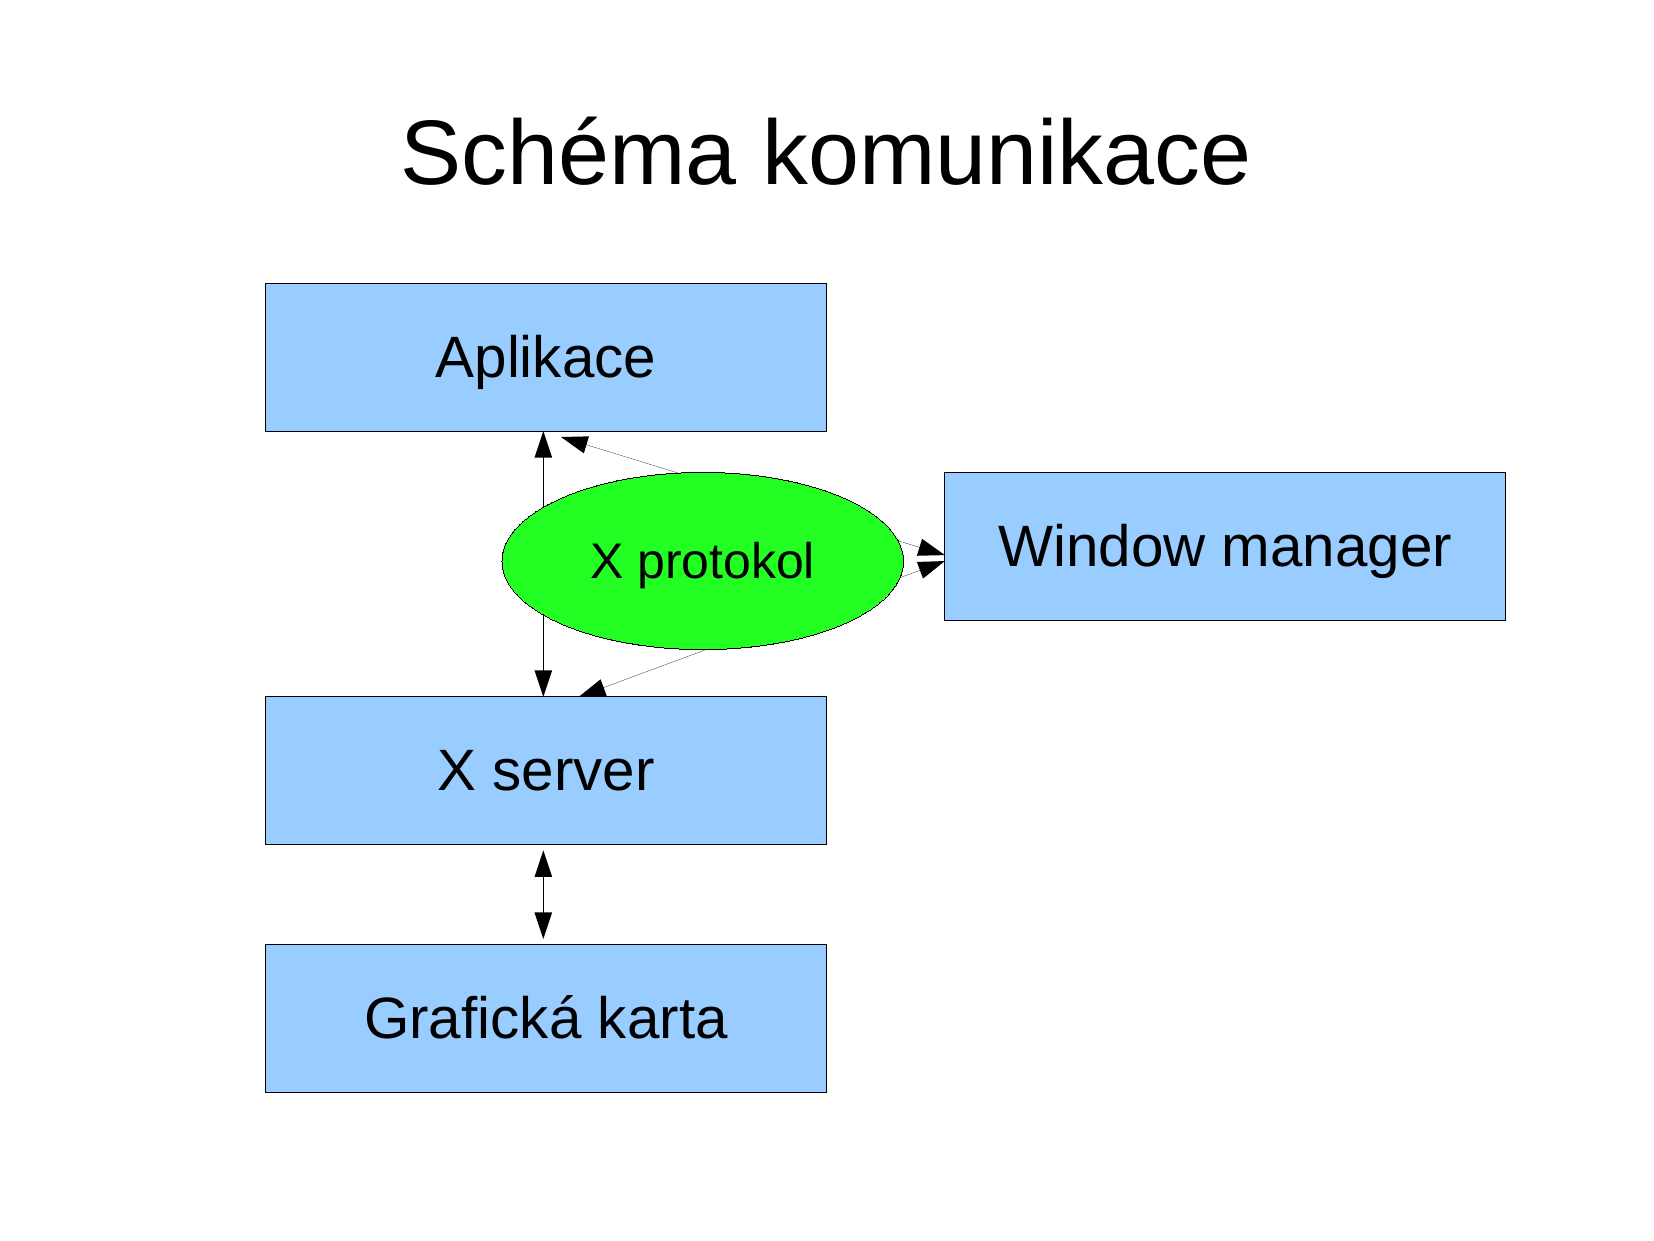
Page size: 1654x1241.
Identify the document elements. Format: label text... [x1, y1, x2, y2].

text_box Aplikace [265, 283, 827, 432]
title Schéma komunikace [82, 56, 1571, 250]
text_box Window manager [944, 472, 1506, 621]
text_box X server [265, 696, 827, 845]
text_box X protokol [501, 472, 904, 650]
text_box Grafická karta [265, 944, 827, 1093]
